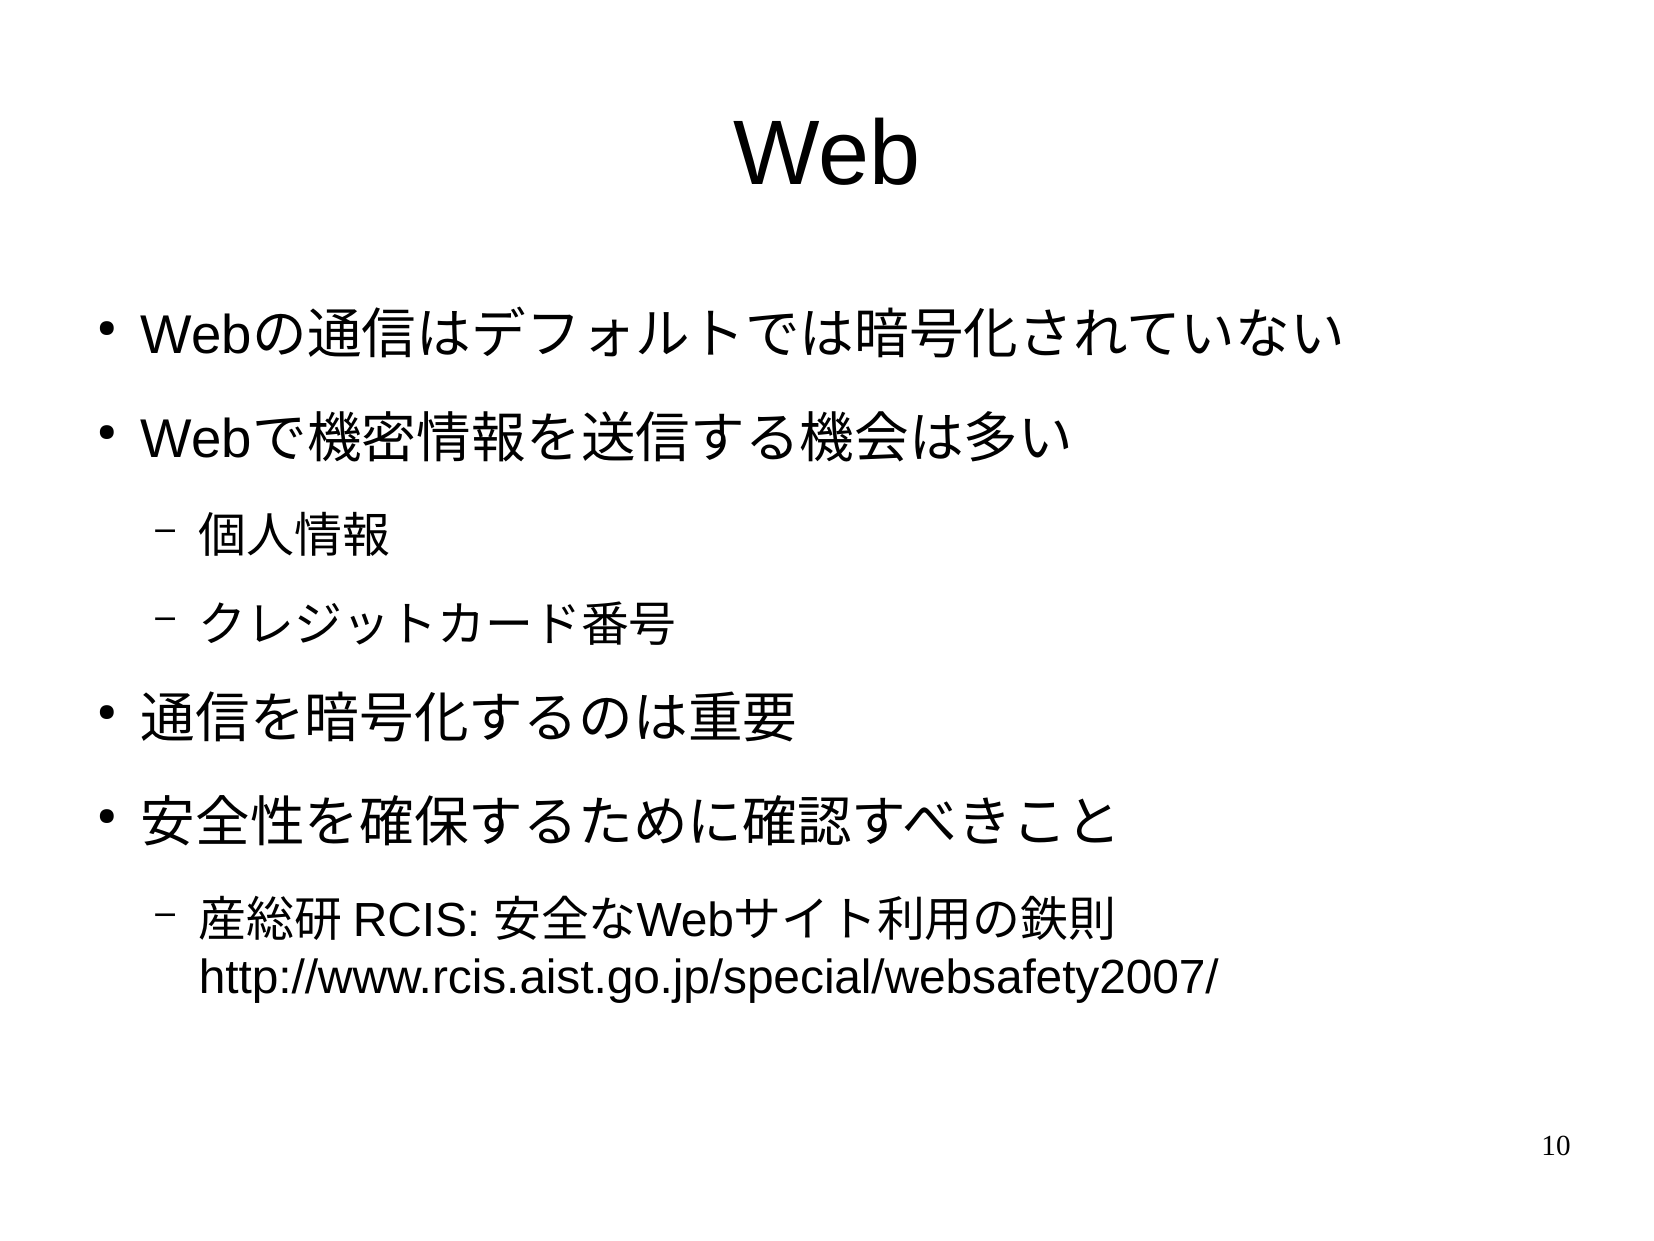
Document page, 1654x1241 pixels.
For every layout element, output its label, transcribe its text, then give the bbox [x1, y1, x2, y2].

title Web [82, 49, 1571, 257]
list Webの通信はデフォルトでは暗号化されていない Webで機密情報を送信する機会は多い 個人情報 クレジットカード番号 通信を暗号化するのは重要 安全性を確保するために確認すべきこと 産総研 RCIS: 安全なWebサイト利用の鉄則 http://www.rcis.aist.go.jp/special/websafety2007/ [82, 290, 1571, 1010]
